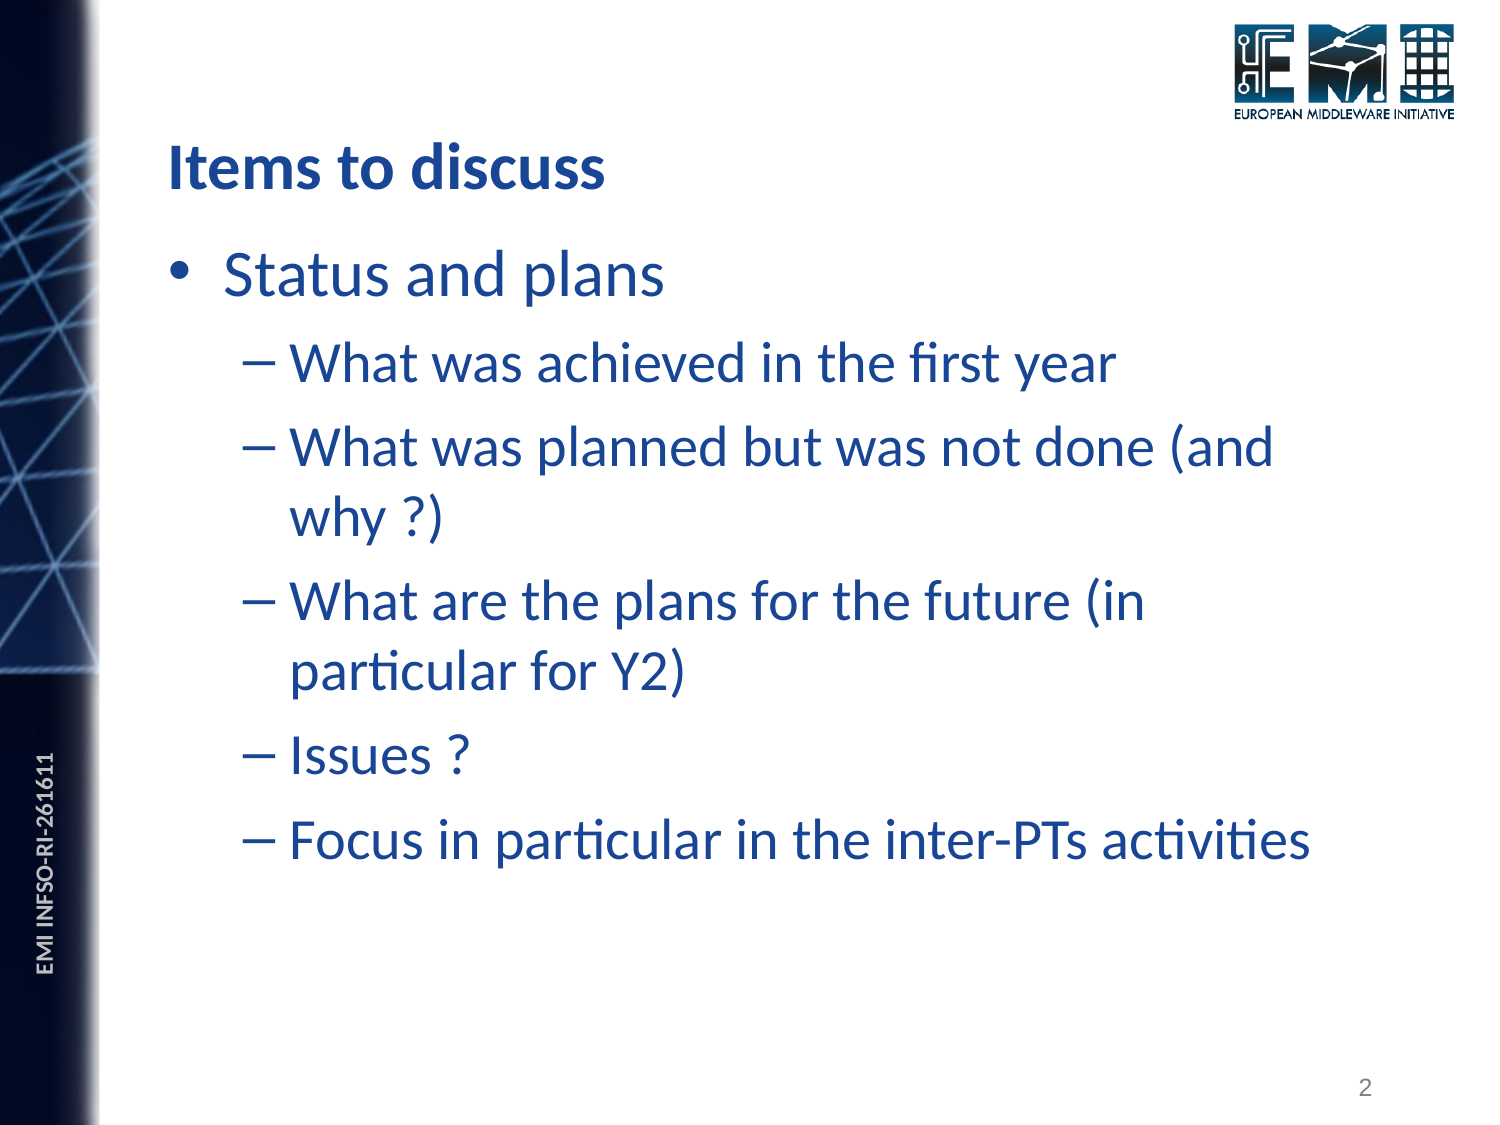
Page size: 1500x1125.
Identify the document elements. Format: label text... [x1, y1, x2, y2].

text_box Items to discuss [153, 115, 1200, 211]
text_box <number> [1343, 1063, 1426, 1123]
picture [0, 0, 111, 1125]
picture [1185, 8, 1500, 140]
list Status and plans What was achieved in the first year What was planned but was not done (and why ?) What are the plans for the future (in particular for Y2) Issues ? Focus in particular in the inter-PTs activities [153, 221, 1381, 1053]
